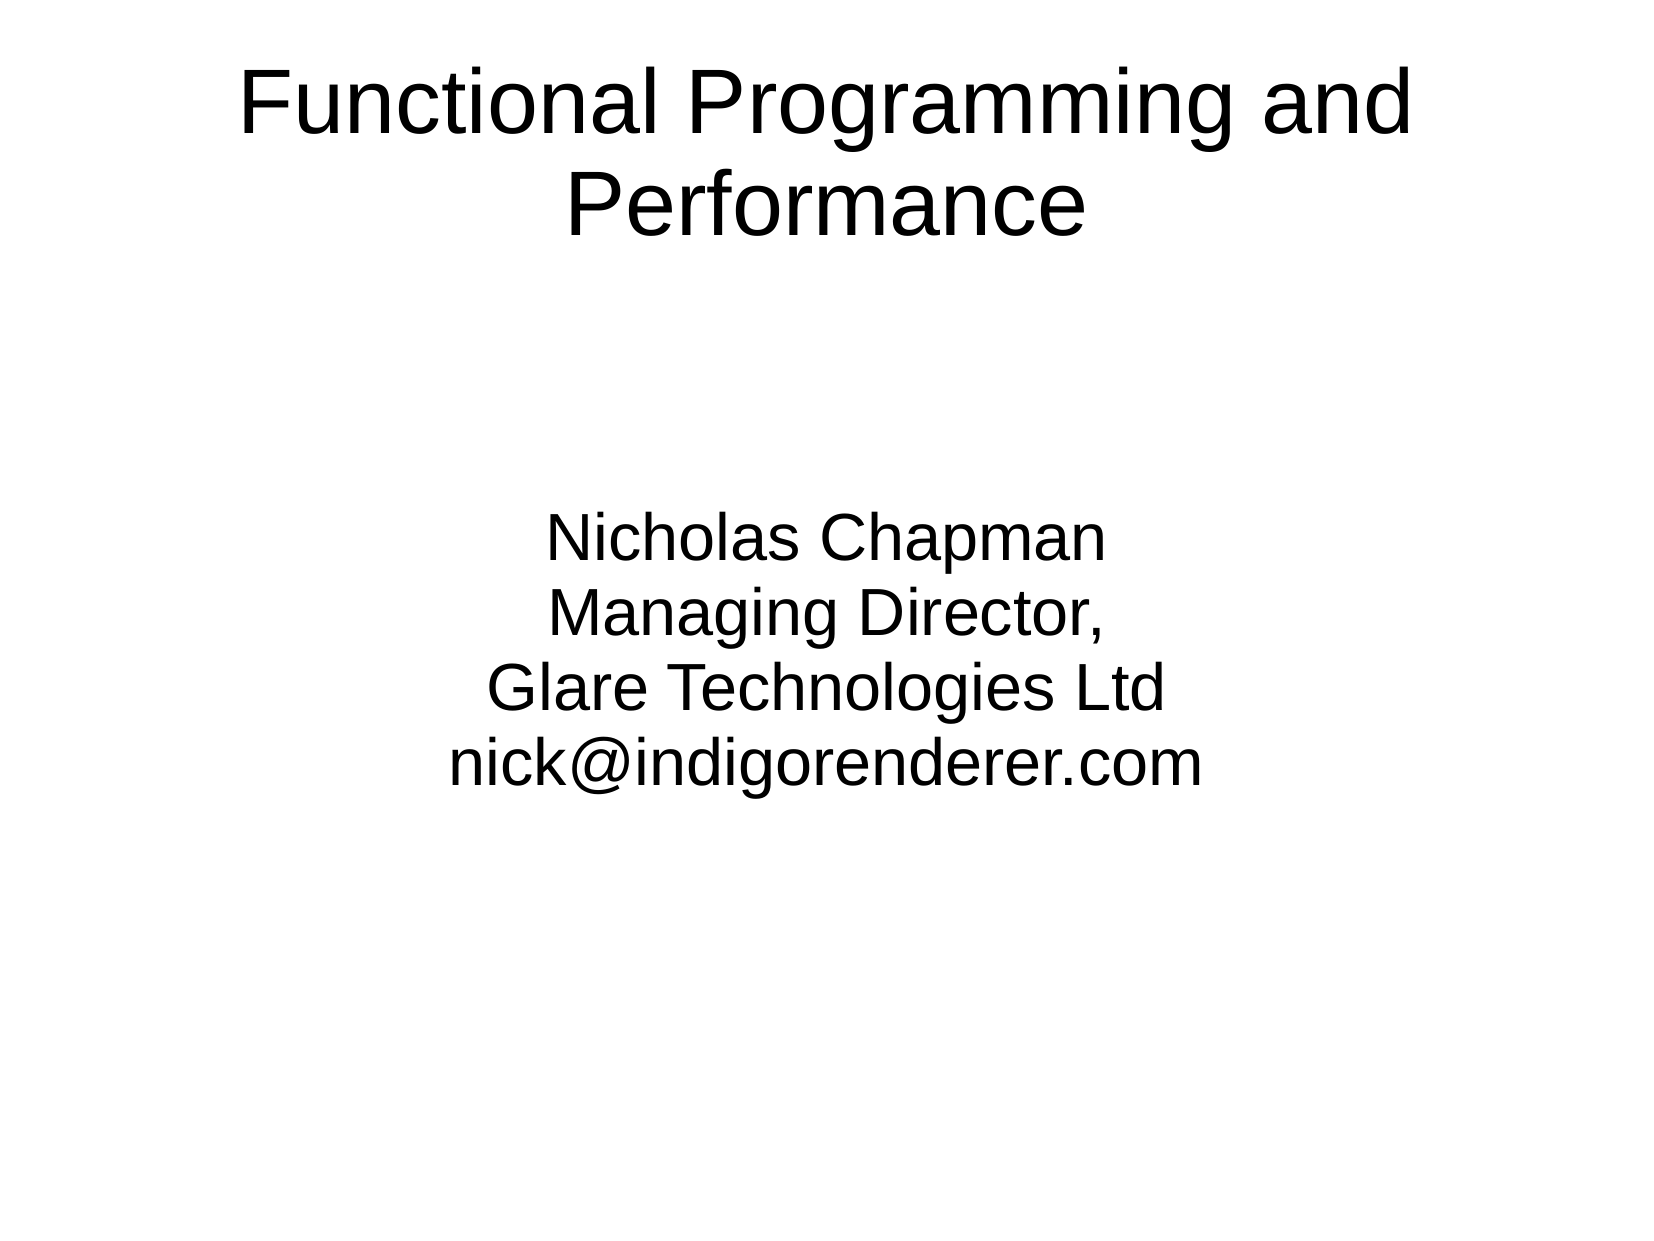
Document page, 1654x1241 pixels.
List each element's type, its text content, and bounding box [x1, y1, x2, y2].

title Functional Programming and Performance [82, 49, 1571, 257]
subtitle Nicholas Chapman Managing Director, Glare Technologies Ltd nick@indigorenderer.com [82, 290, 1571, 1010]
